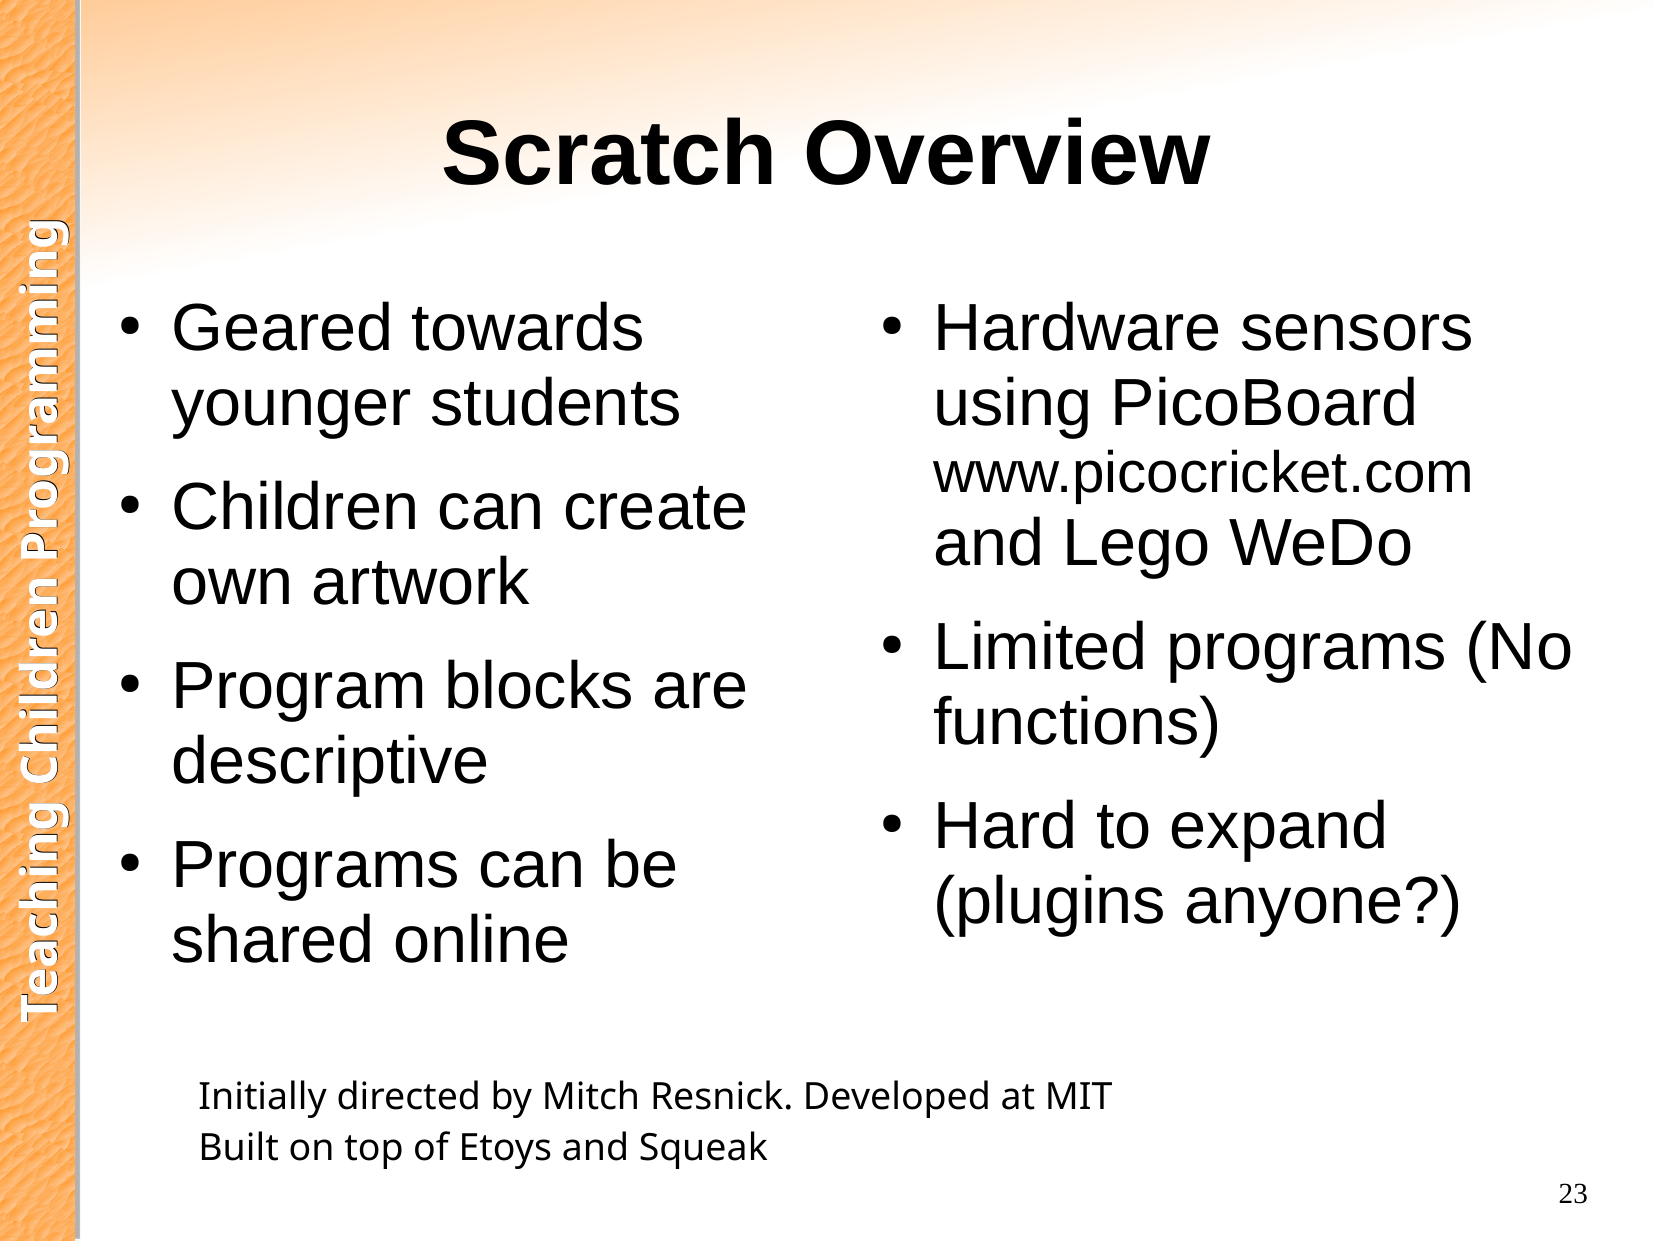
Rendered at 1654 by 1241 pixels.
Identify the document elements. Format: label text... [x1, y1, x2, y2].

picture [0, 0, 75, 1241]
list Geared towards younger students Children can create own artwork Program blocks are descriptive Programs can be shared online [100, 290, 827, 1095]
list Hardware sensors using PicoBoard www.picocricket.com and Lego WeDo Limited programs (No functions) Hard to expand (plugins anyone?) [862, 290, 1589, 1062]
text_box Initially directed by Mitch Resnick. Developed at MIT Built on top of Etoys and Squeak [183, 1062, 1609, 1166]
title Scratch Overview [82, 56, 1571, 250]
